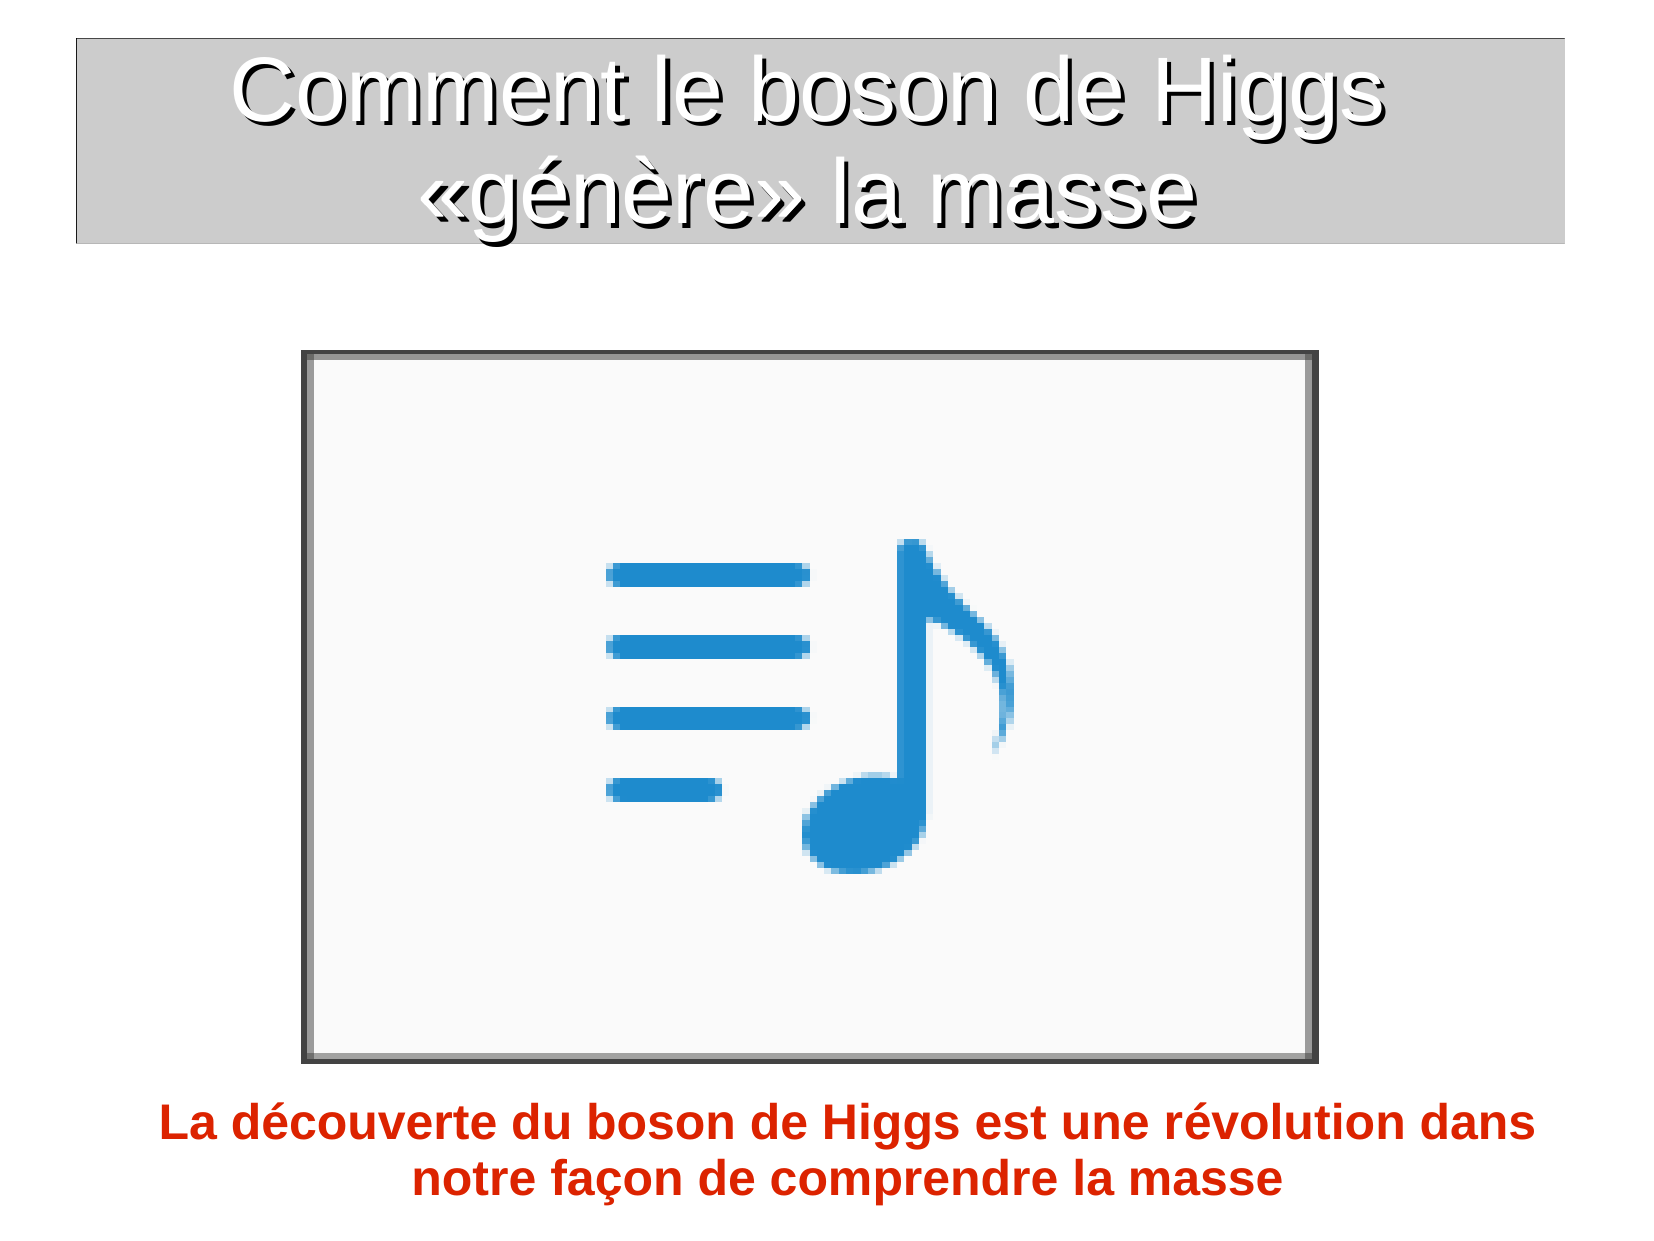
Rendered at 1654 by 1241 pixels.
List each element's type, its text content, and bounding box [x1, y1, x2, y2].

text_box La découverte du boson de Higgs est une révolution dans notre façon de comprendre la masse [82, 1094, 1543, 1215]
title Comment le boson de Higgs «génère» la masse [76, 38, 1565, 244]
text_box [299, 349, 1321, 1066]
